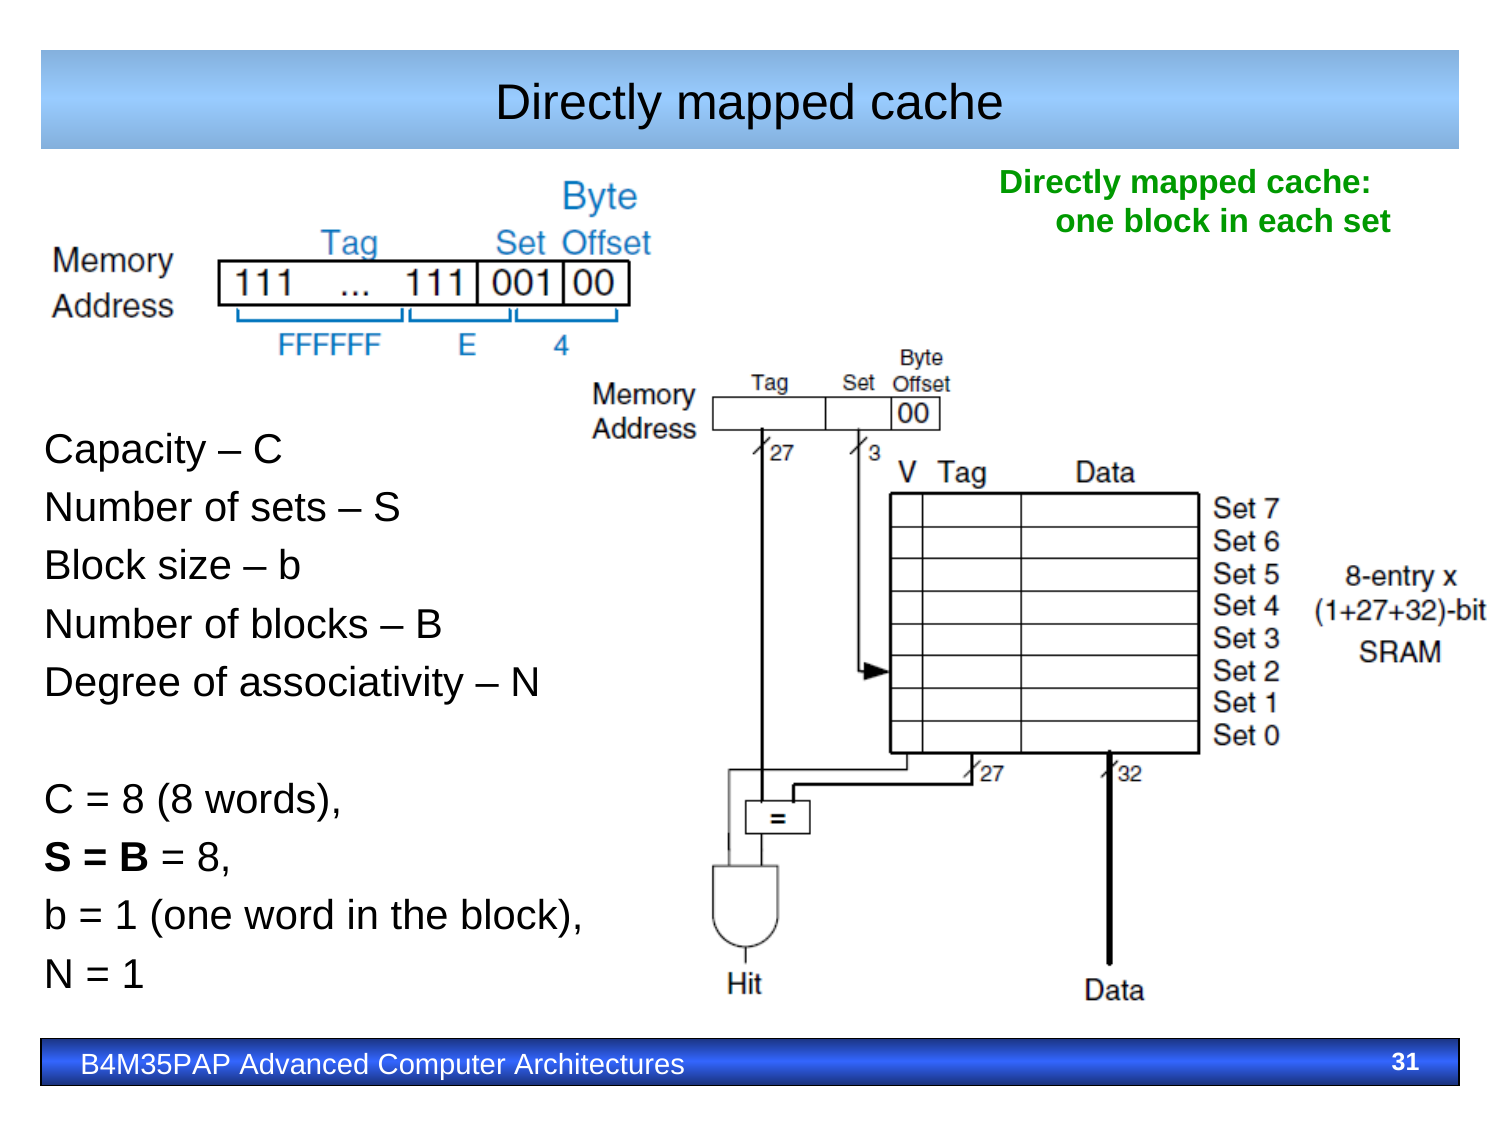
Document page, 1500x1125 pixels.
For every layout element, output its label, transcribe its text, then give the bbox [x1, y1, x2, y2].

picture [41, 153, 1500, 1024]
text_box Capacity – C Number of sets – S Block size – b Number of blocks – B Degree of associativity – N C = 8 (8 words), S = B = 8, b = 1 (one word in the block), N = 1 [29, 413, 667, 1024]
title Directly mapped cache [41, 50, 1459, 149]
text_box Directly mapped cache: one block in each set [984, 152, 1452, 255]
